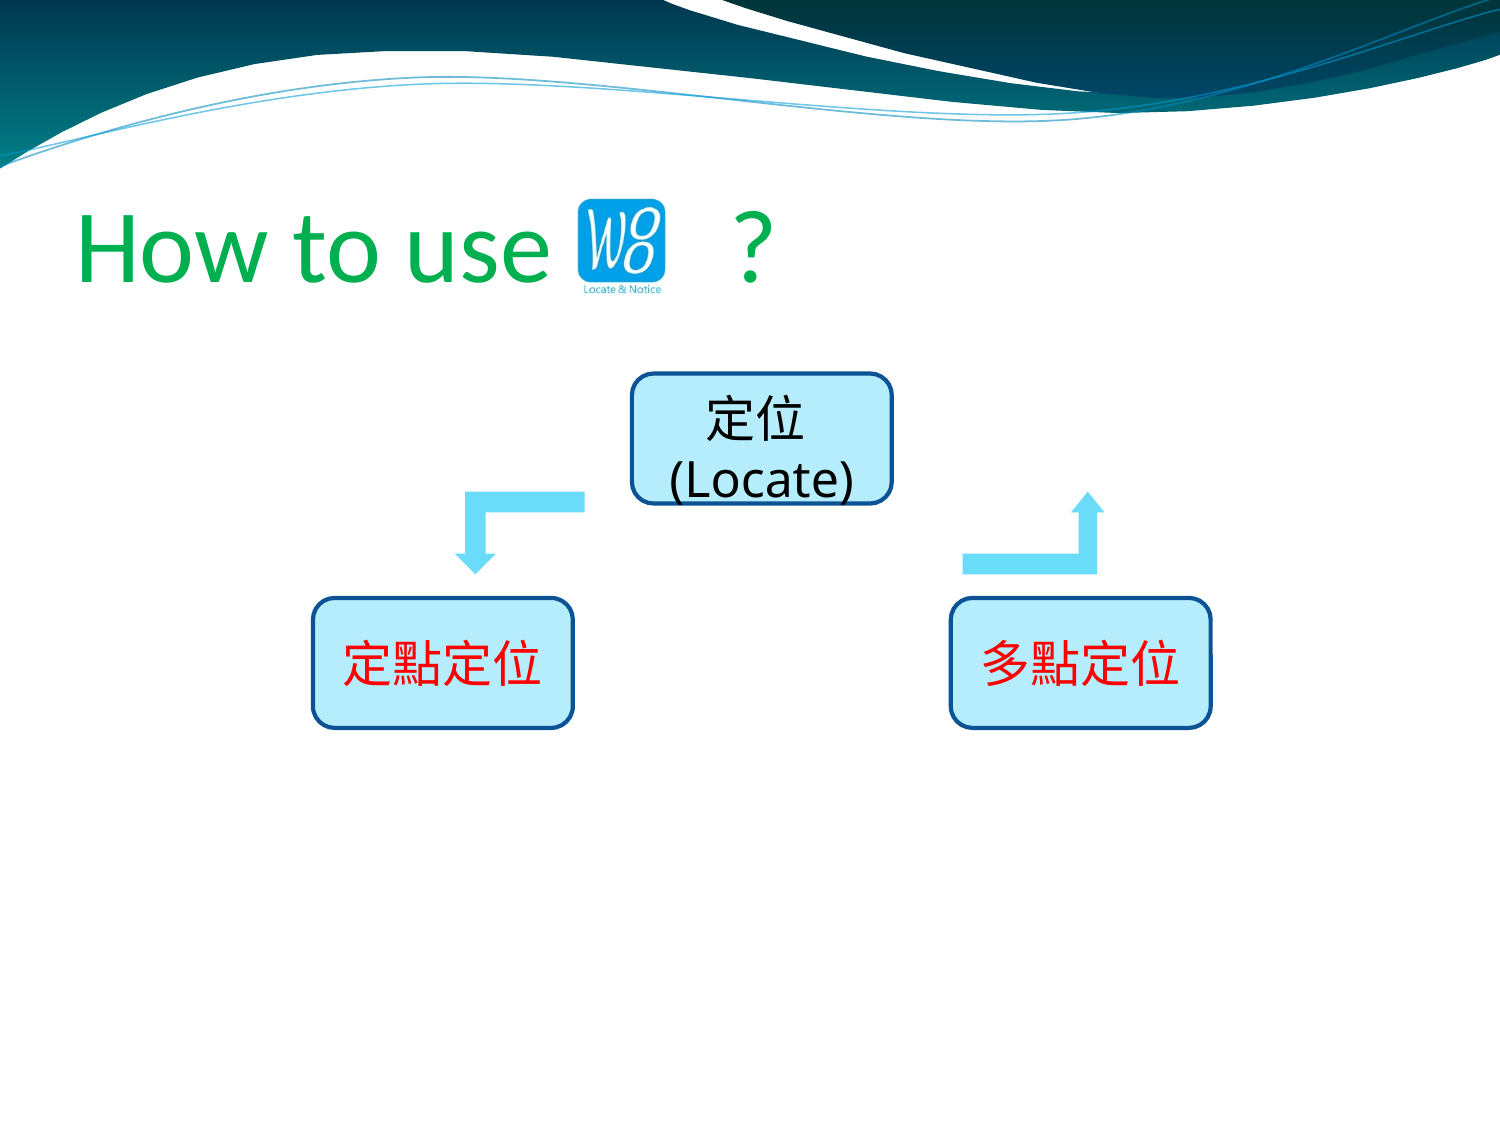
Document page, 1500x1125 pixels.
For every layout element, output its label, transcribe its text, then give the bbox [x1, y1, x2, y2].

text_box 多點定位 [950, 597, 1211, 728]
title How to use ? [75, 115, 1426, 304]
text_box [962, 491, 1105, 575]
picture [576, 196, 667, 295]
text_box [454, 491, 585, 575]
text_box 定點定位 [312, 597, 573, 728]
text_box 定位(Locate) [631, 373, 892, 504]
